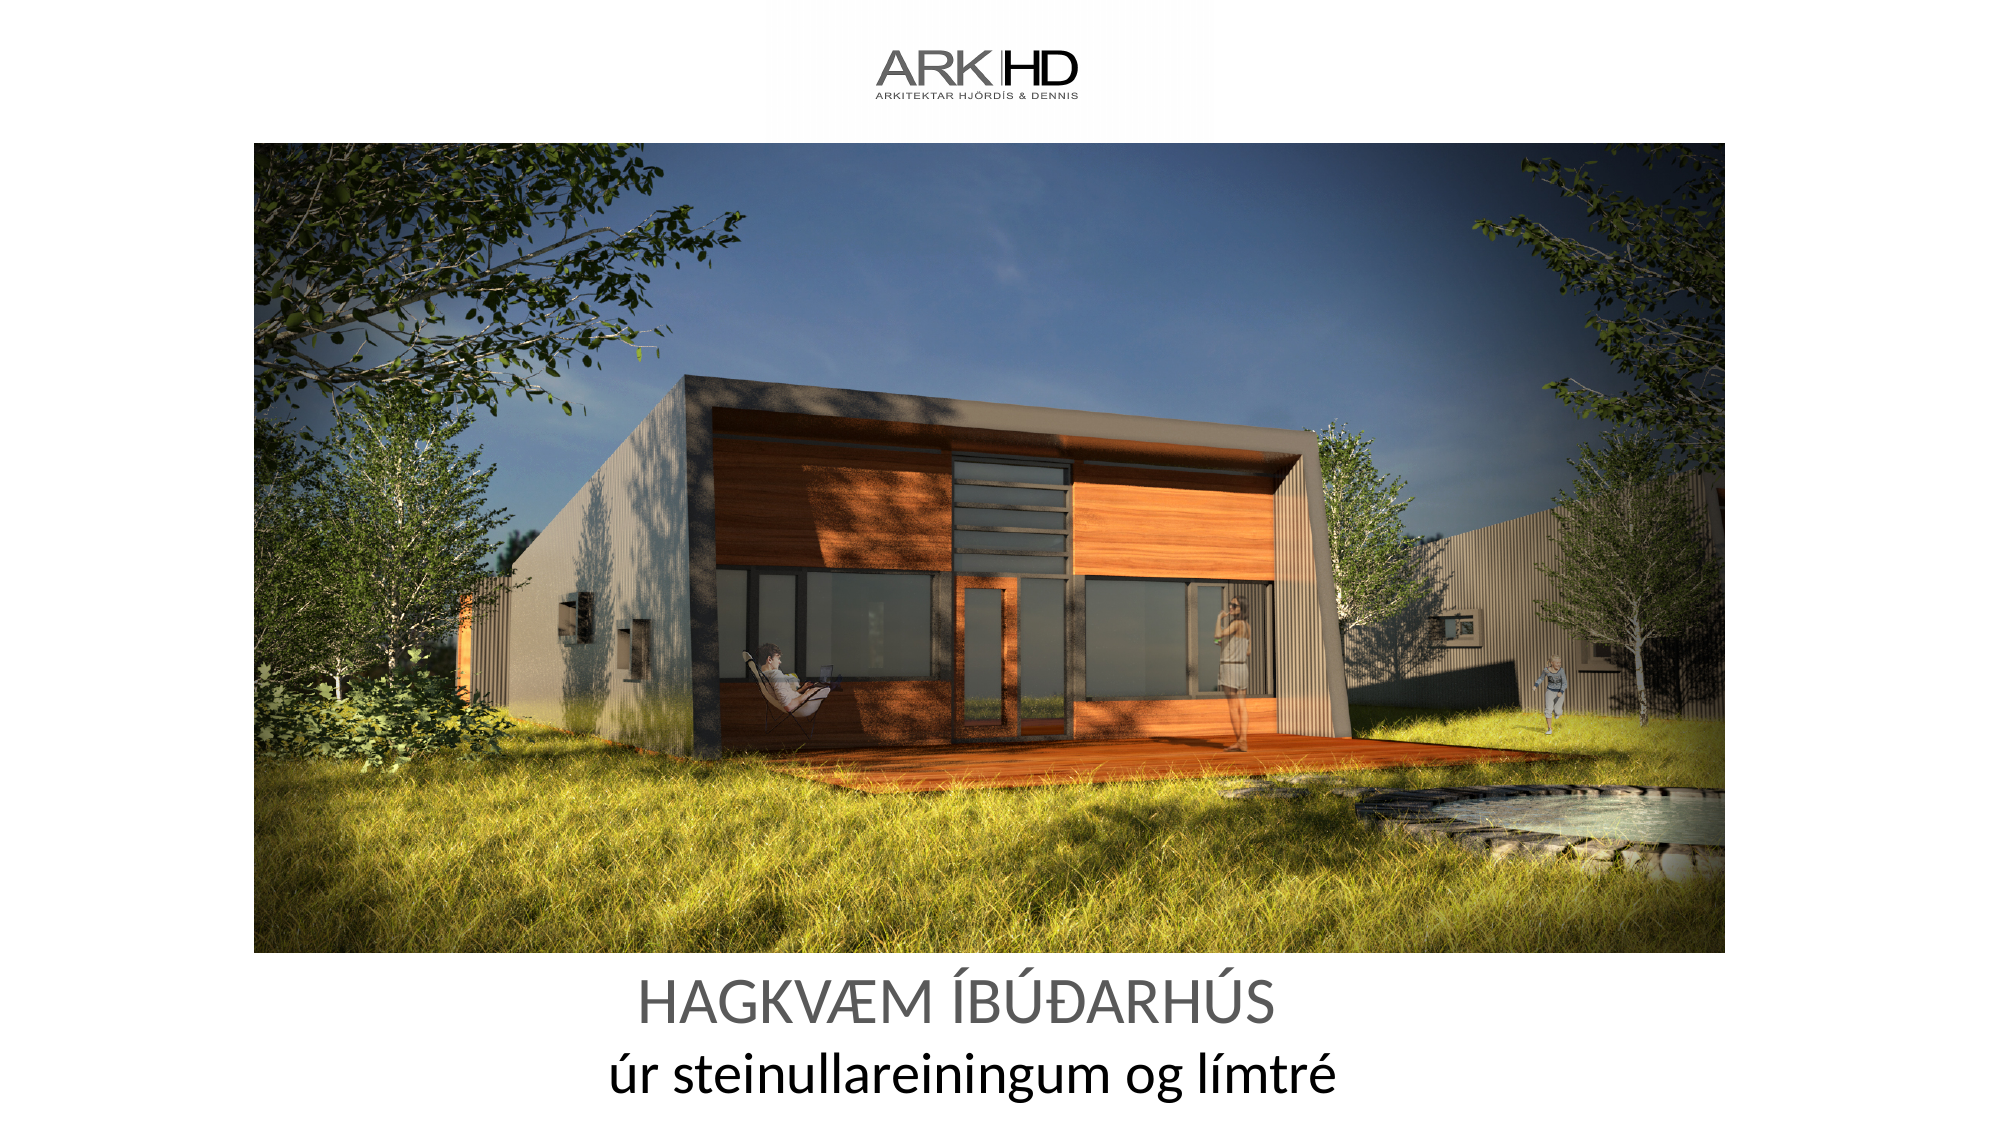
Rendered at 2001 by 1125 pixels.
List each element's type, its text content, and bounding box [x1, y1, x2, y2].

title HAGKVÆM ÍBÚÐARHÚS úr steinullareiningum og límtré [277, 964, 1652, 1115]
picture [254, 0, 1725, 953]
